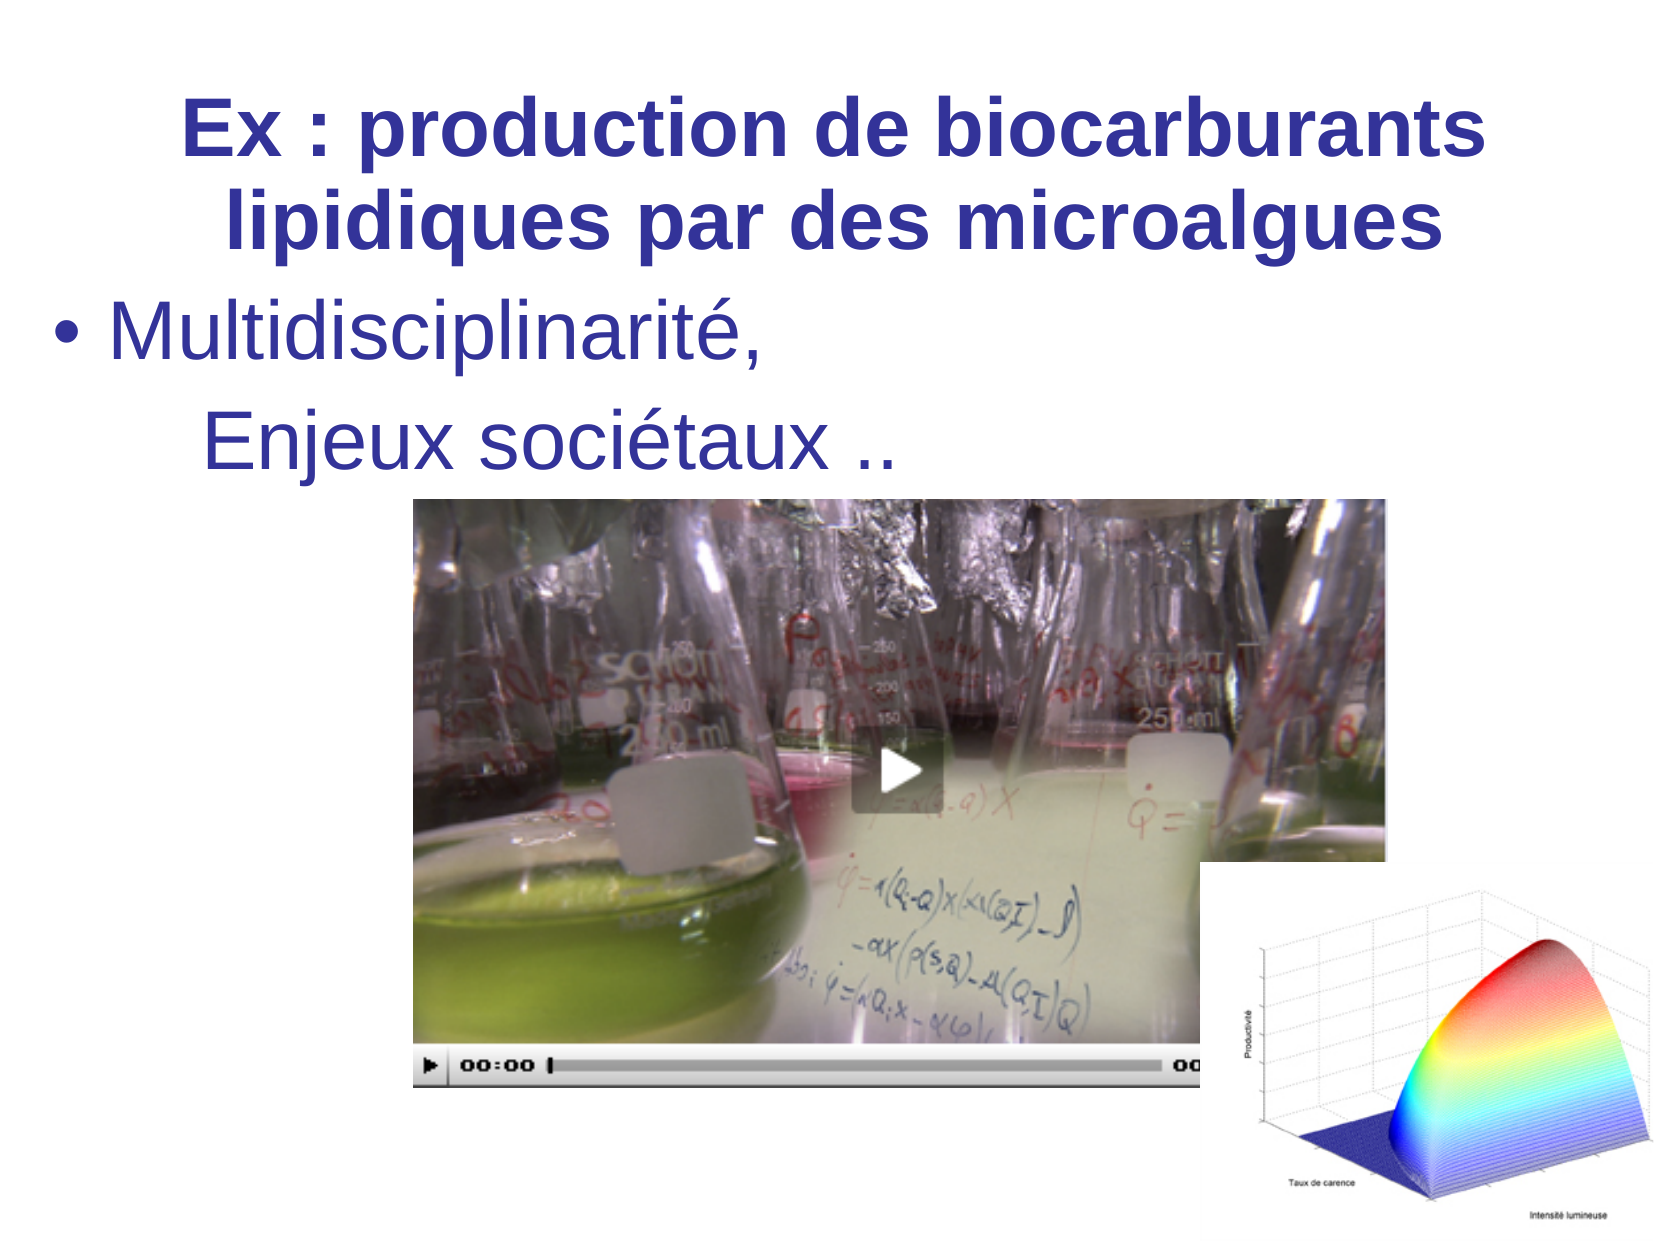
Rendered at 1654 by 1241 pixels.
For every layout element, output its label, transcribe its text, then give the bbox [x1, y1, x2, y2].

title Ex : production de biocarburants lipidiques par des microalgues [131, 0, 1538, 348]
picture [1099, 499, 1654, 1241]
list Multidisciplinarité, Enjeux sociétaux .. [37, 276, 1099, 1201]
